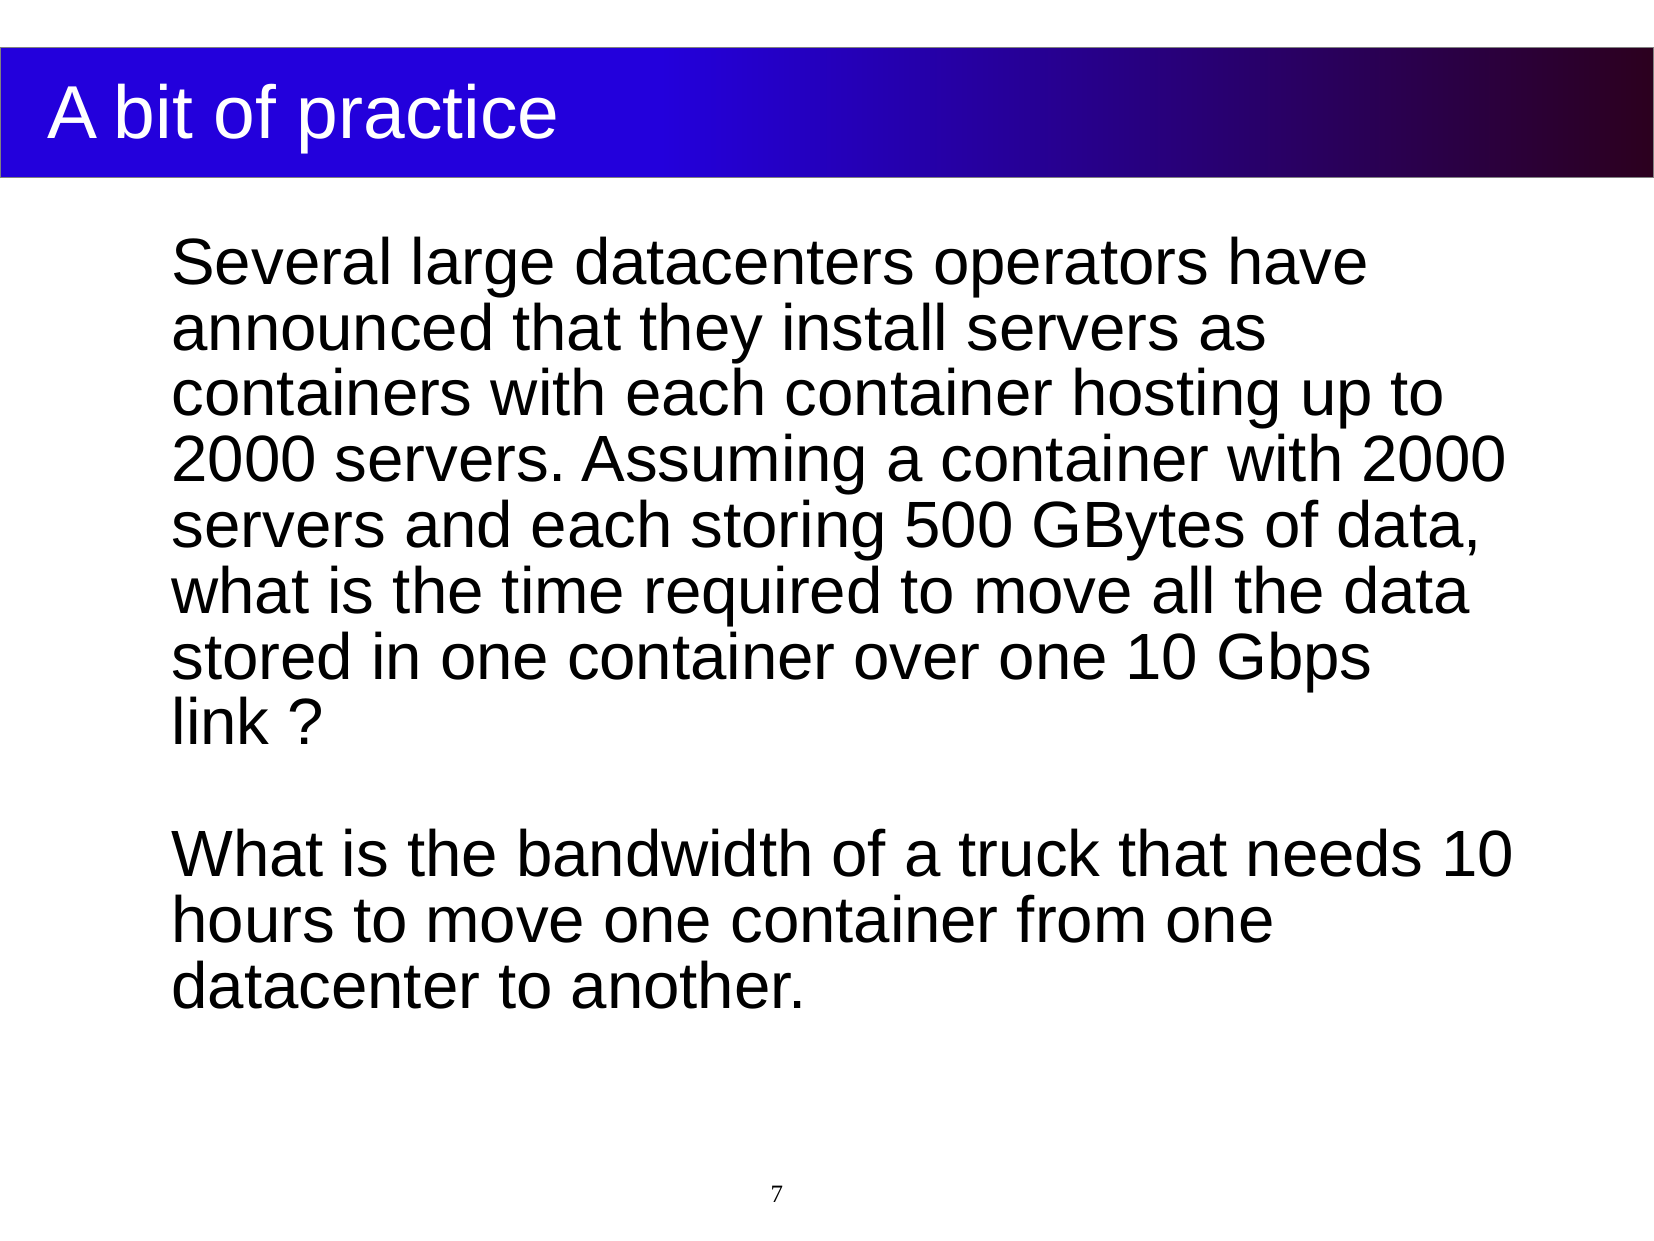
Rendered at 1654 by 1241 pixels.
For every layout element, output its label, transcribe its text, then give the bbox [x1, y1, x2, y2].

list Several large datacenters operators have announced that they install servers as containers with each container hosting up to 2000 servers. Assuming a container with 2000 servers and each storing 500 GBytes of data, what is the time required to move all the data stored in one container over one 10 Gbps link ? What is the bandwidth of a truck that needs 10 hours to move one container from one datacenter to another. [116, 231, 1528, 1146]
title A bit of practice [47, 6, 1477, 225]
